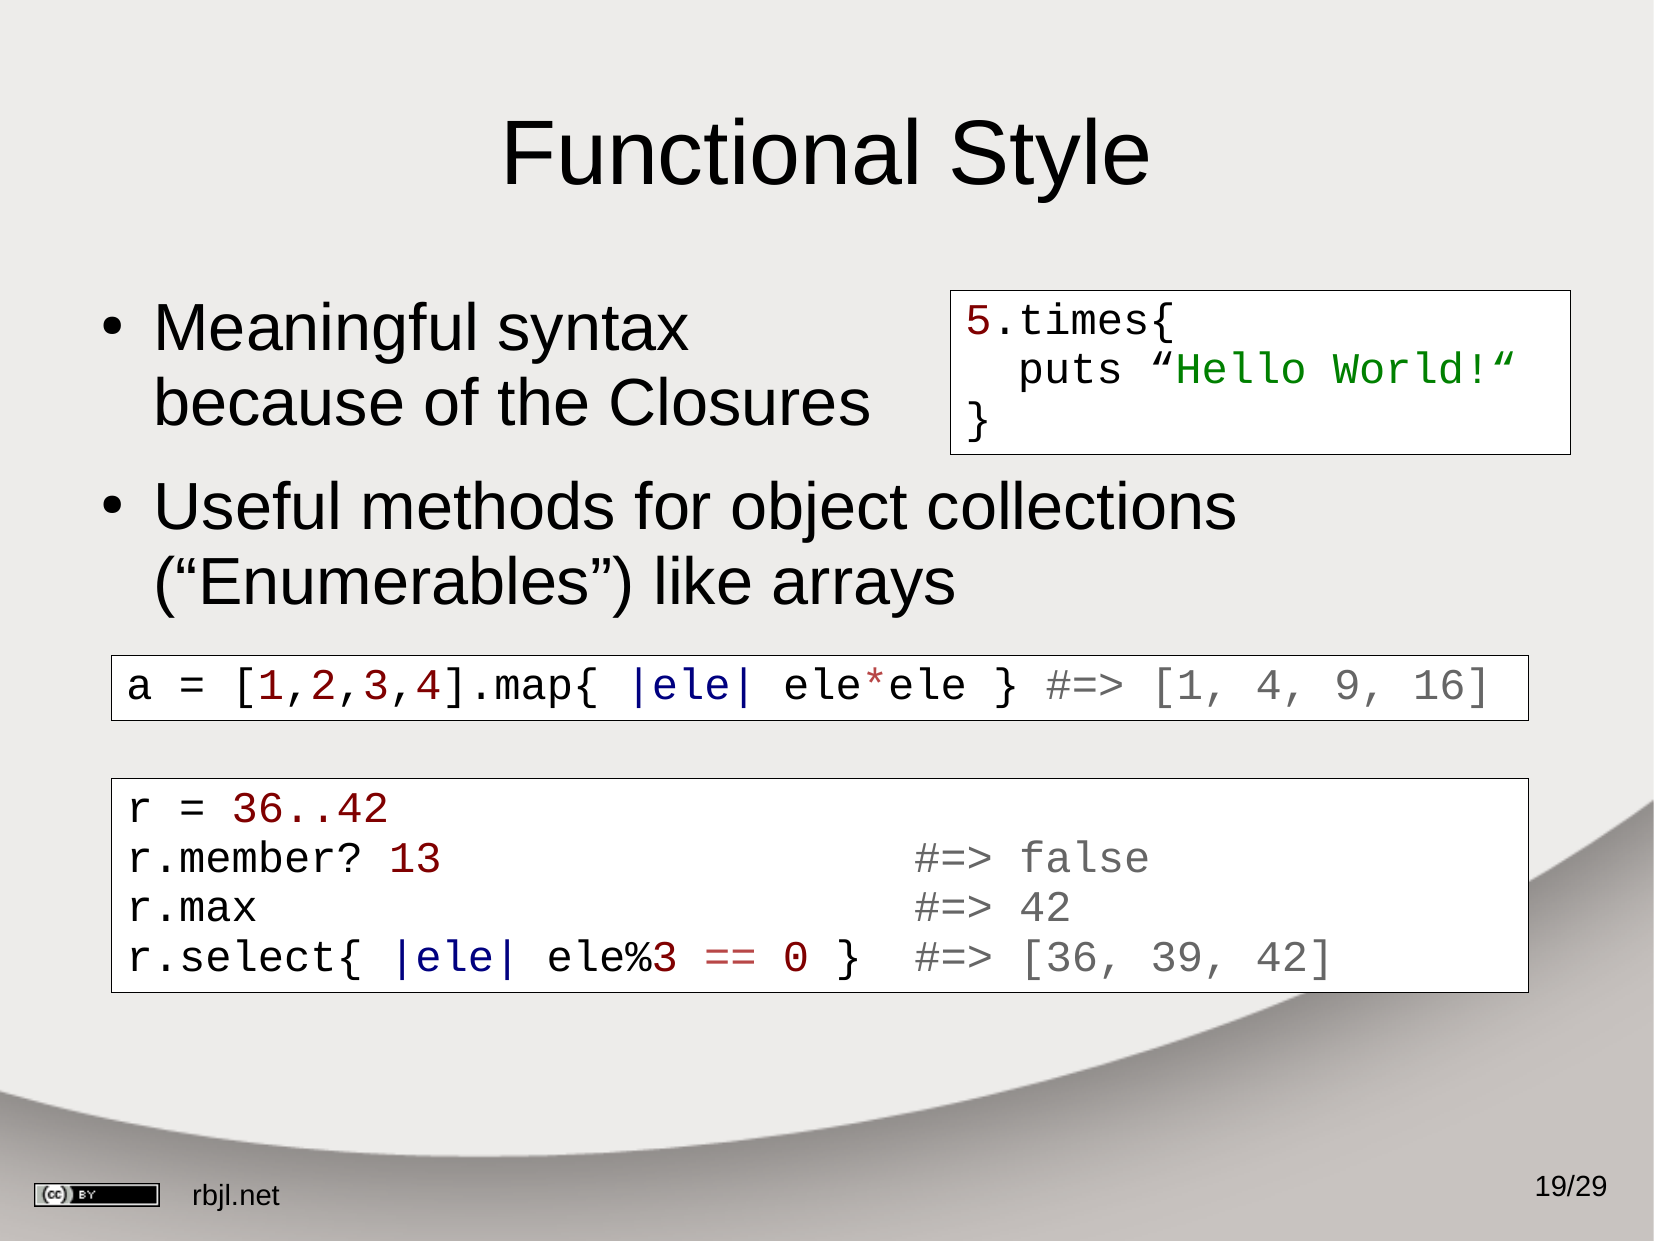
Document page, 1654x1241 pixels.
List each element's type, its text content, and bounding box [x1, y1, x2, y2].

title Functional Style [82, 49, 1571, 257]
text_box 5.times{ puts “Hello World!“ } [950, 290, 1571, 455]
text_box r = 36..42 r.member? 13 #=> false r.max #=> 42 r.select{ |ele| ele%3 == 0 } #=> [36, 39, 42] [111, 778, 1529, 993]
picture [0, 0, 1654, 1241]
list Meaningful syntax because of the Closures Useful methods for object collections (“Enumerables”) like arrays [82, 290, 1571, 1109]
